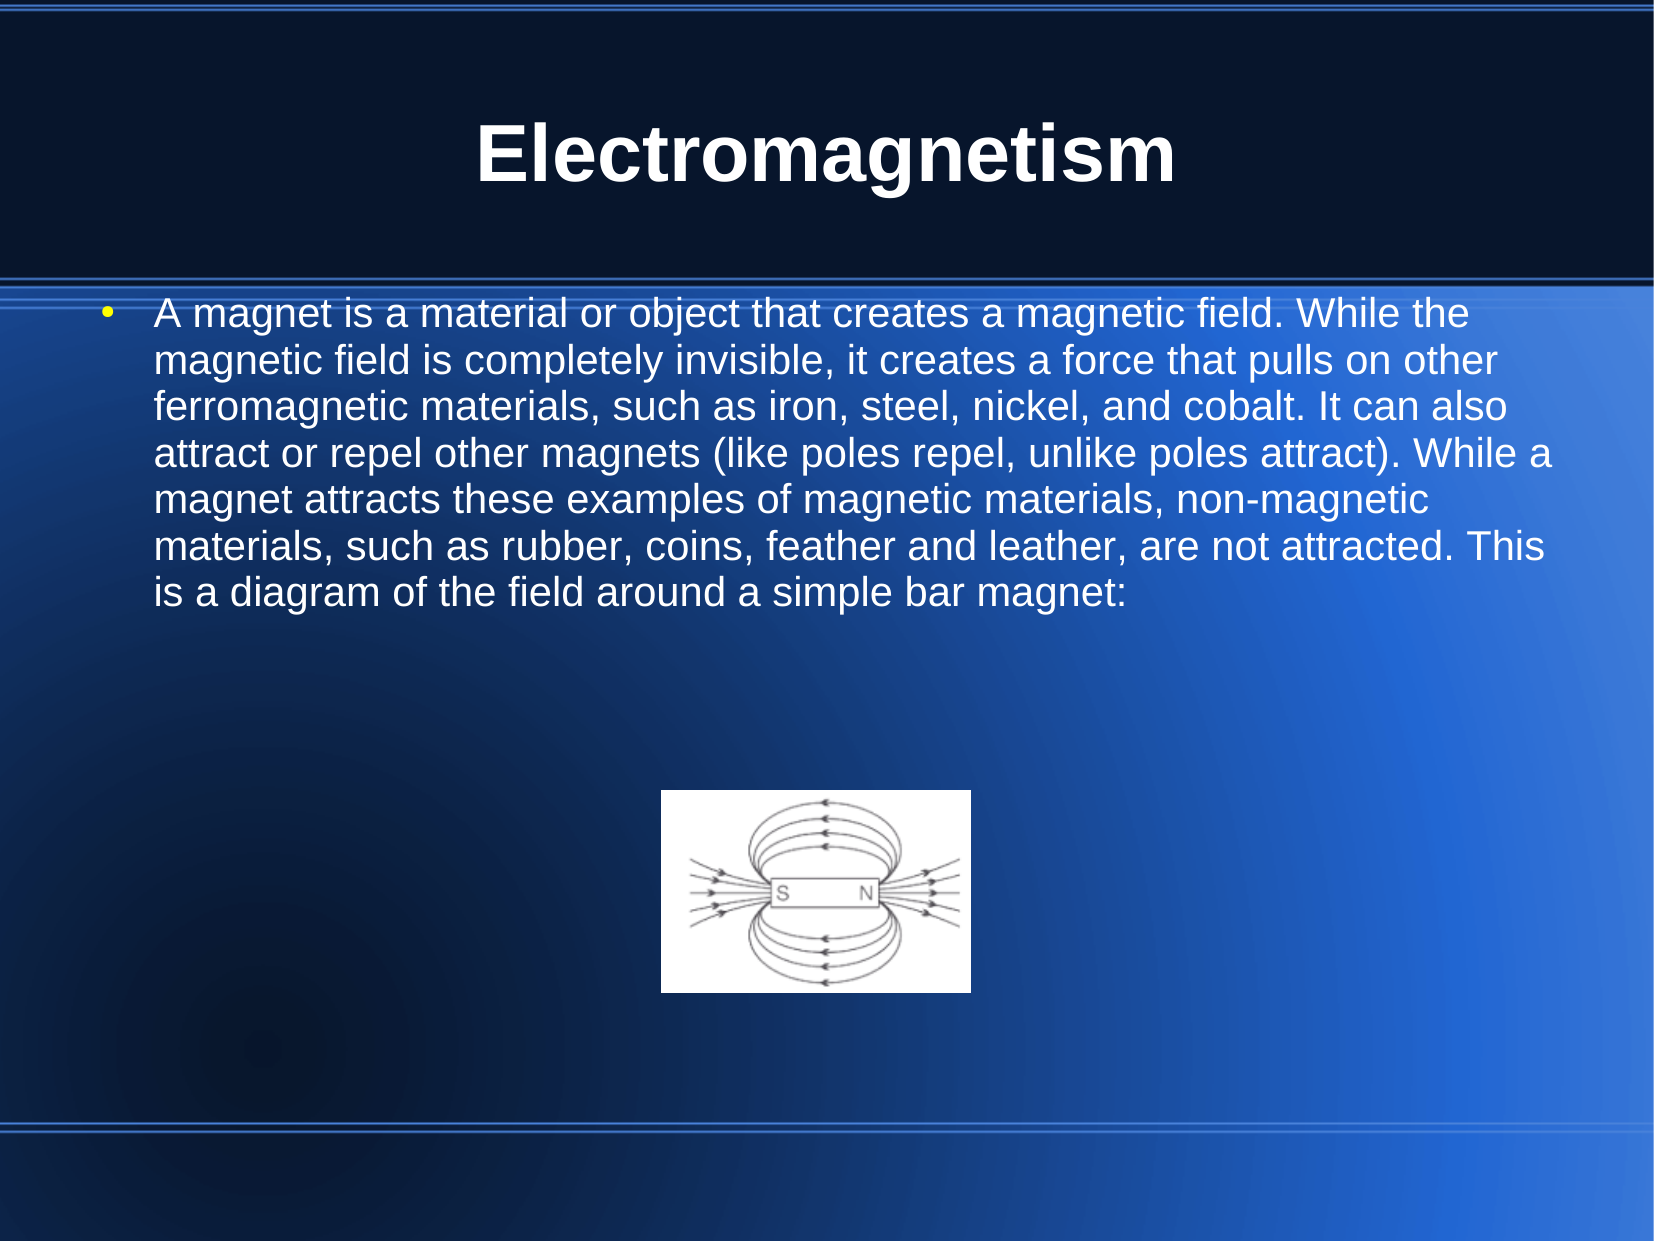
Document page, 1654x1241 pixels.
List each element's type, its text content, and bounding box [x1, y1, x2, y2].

picture [0, 0, 1654, 1241]
title Electromagnetism [82, 49, 1571, 257]
list A magnet is a material or object that creates a magnetic field. While the magnetic field is completely invisible, it creates a force that pulls on other ferromagnetic materials, such as iron, steel, nickel, and cobalt. It can also attract or repel other magnets (like poles repel, unlike poles attract). While a magnet attracts these examples of magnetic materials, non-magnetic materials, such as rubber, coins, feather and leather, are not attracted. This is a diagram of the field around a simple bar magnet: [82, 290, 1571, 1109]
